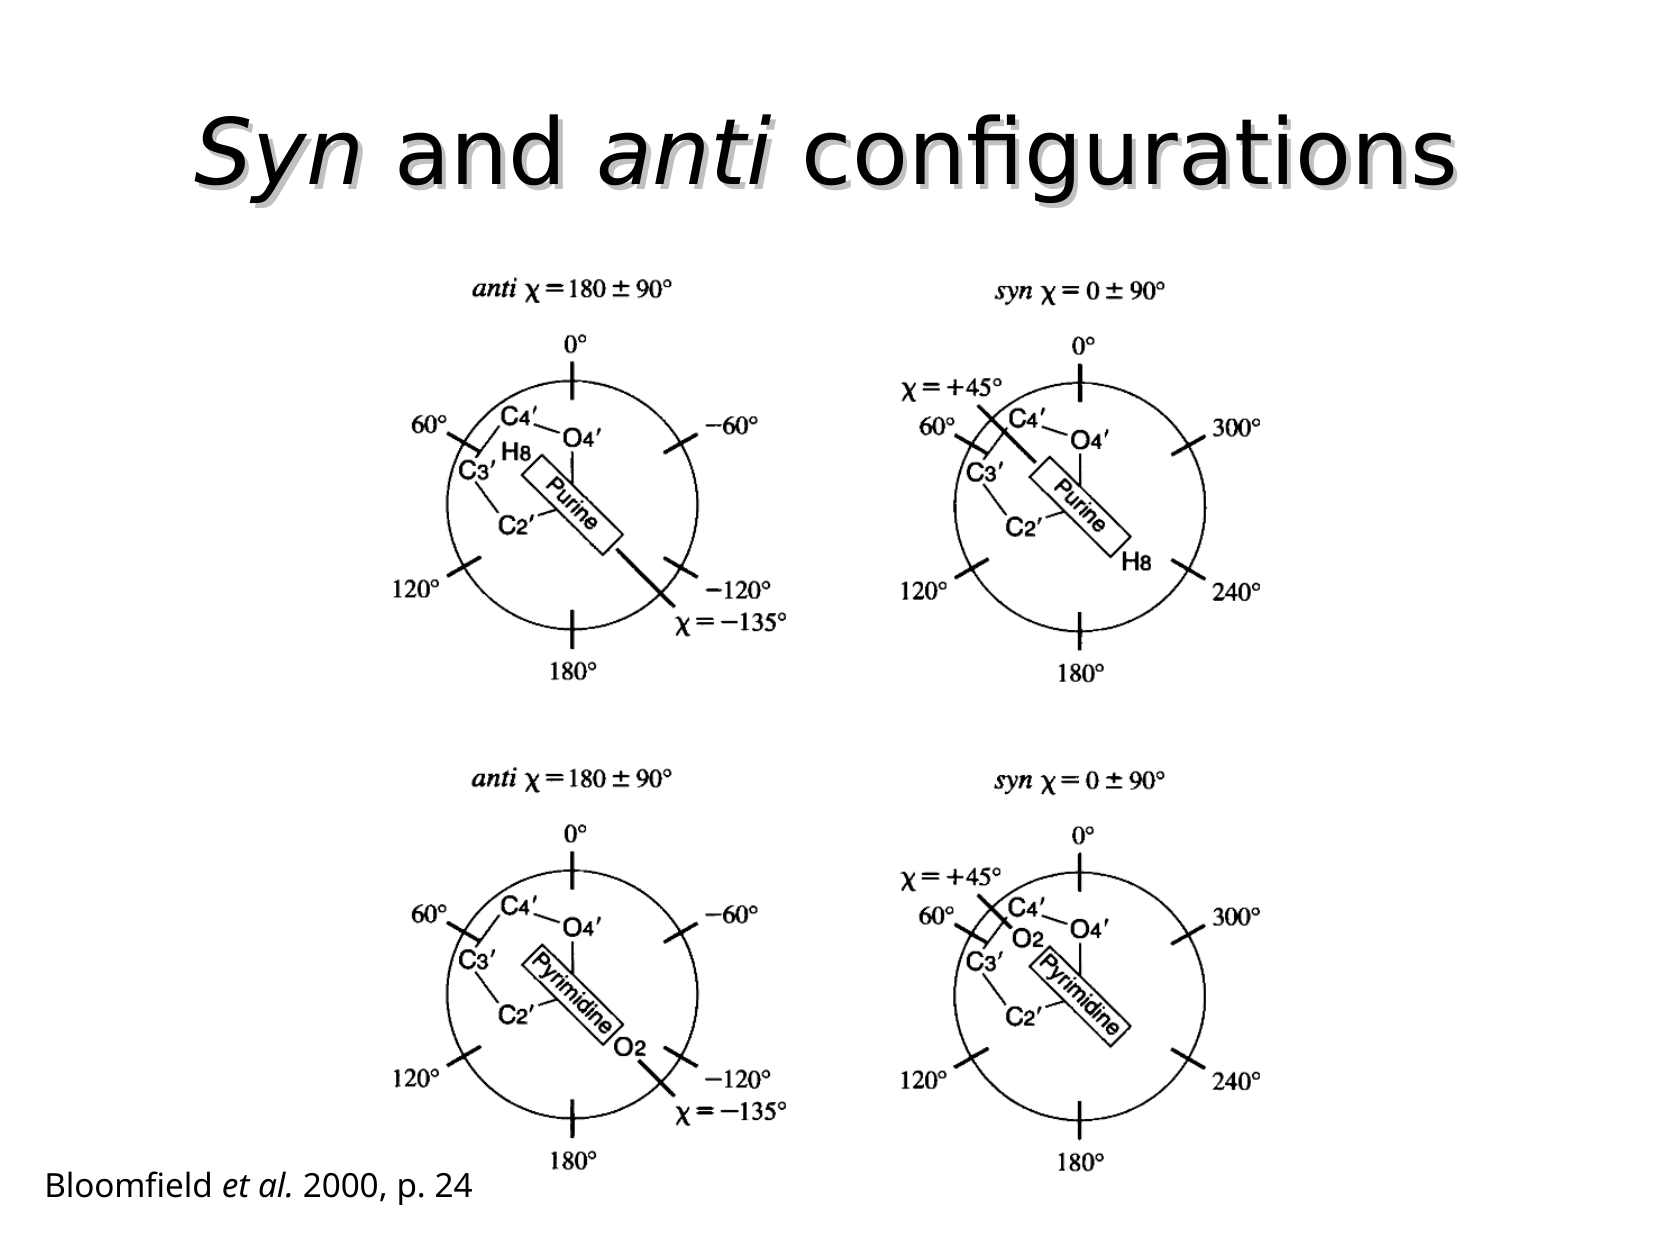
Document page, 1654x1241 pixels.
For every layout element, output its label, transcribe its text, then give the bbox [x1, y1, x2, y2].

title Syn and anti configurations [82, 56, 1571, 250]
picture [385, 267, 1270, 1182]
text_box Bloomfield et al. 2000, p. 24 [29, 1154, 518, 1211]
